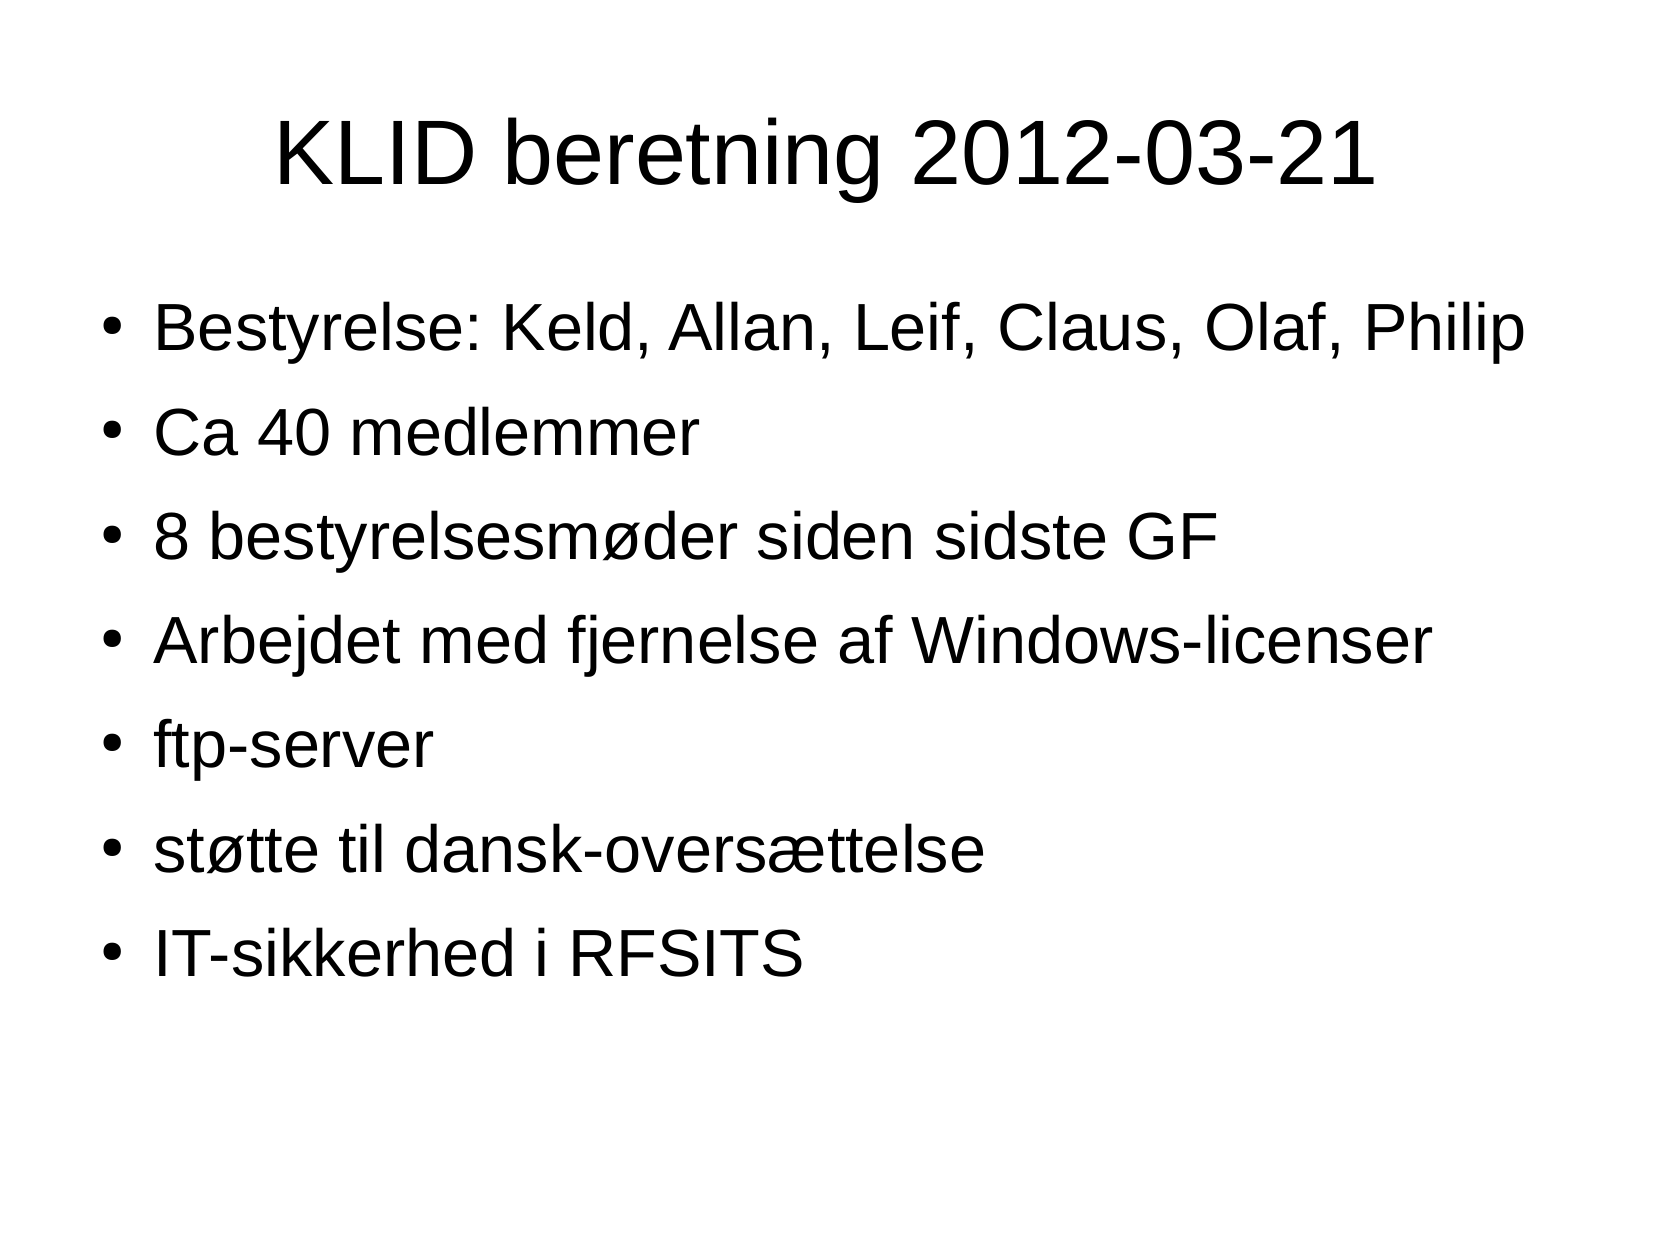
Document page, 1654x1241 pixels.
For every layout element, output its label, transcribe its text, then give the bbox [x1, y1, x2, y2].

list Bestyrelse: Keld, Allan, Leif, Claus, Olaf, Philip Ca 40 medlemmer 8 bestyrelsesmøder siden sidste GF Arbejdet med fjernelse af Windows-licenser ftp-server støtte til dansk-oversættelse IT-sikkerhed i RFSITS [82, 290, 1571, 1094]
title KLID beretning 2012-03-21 [82, 56, 1571, 250]
